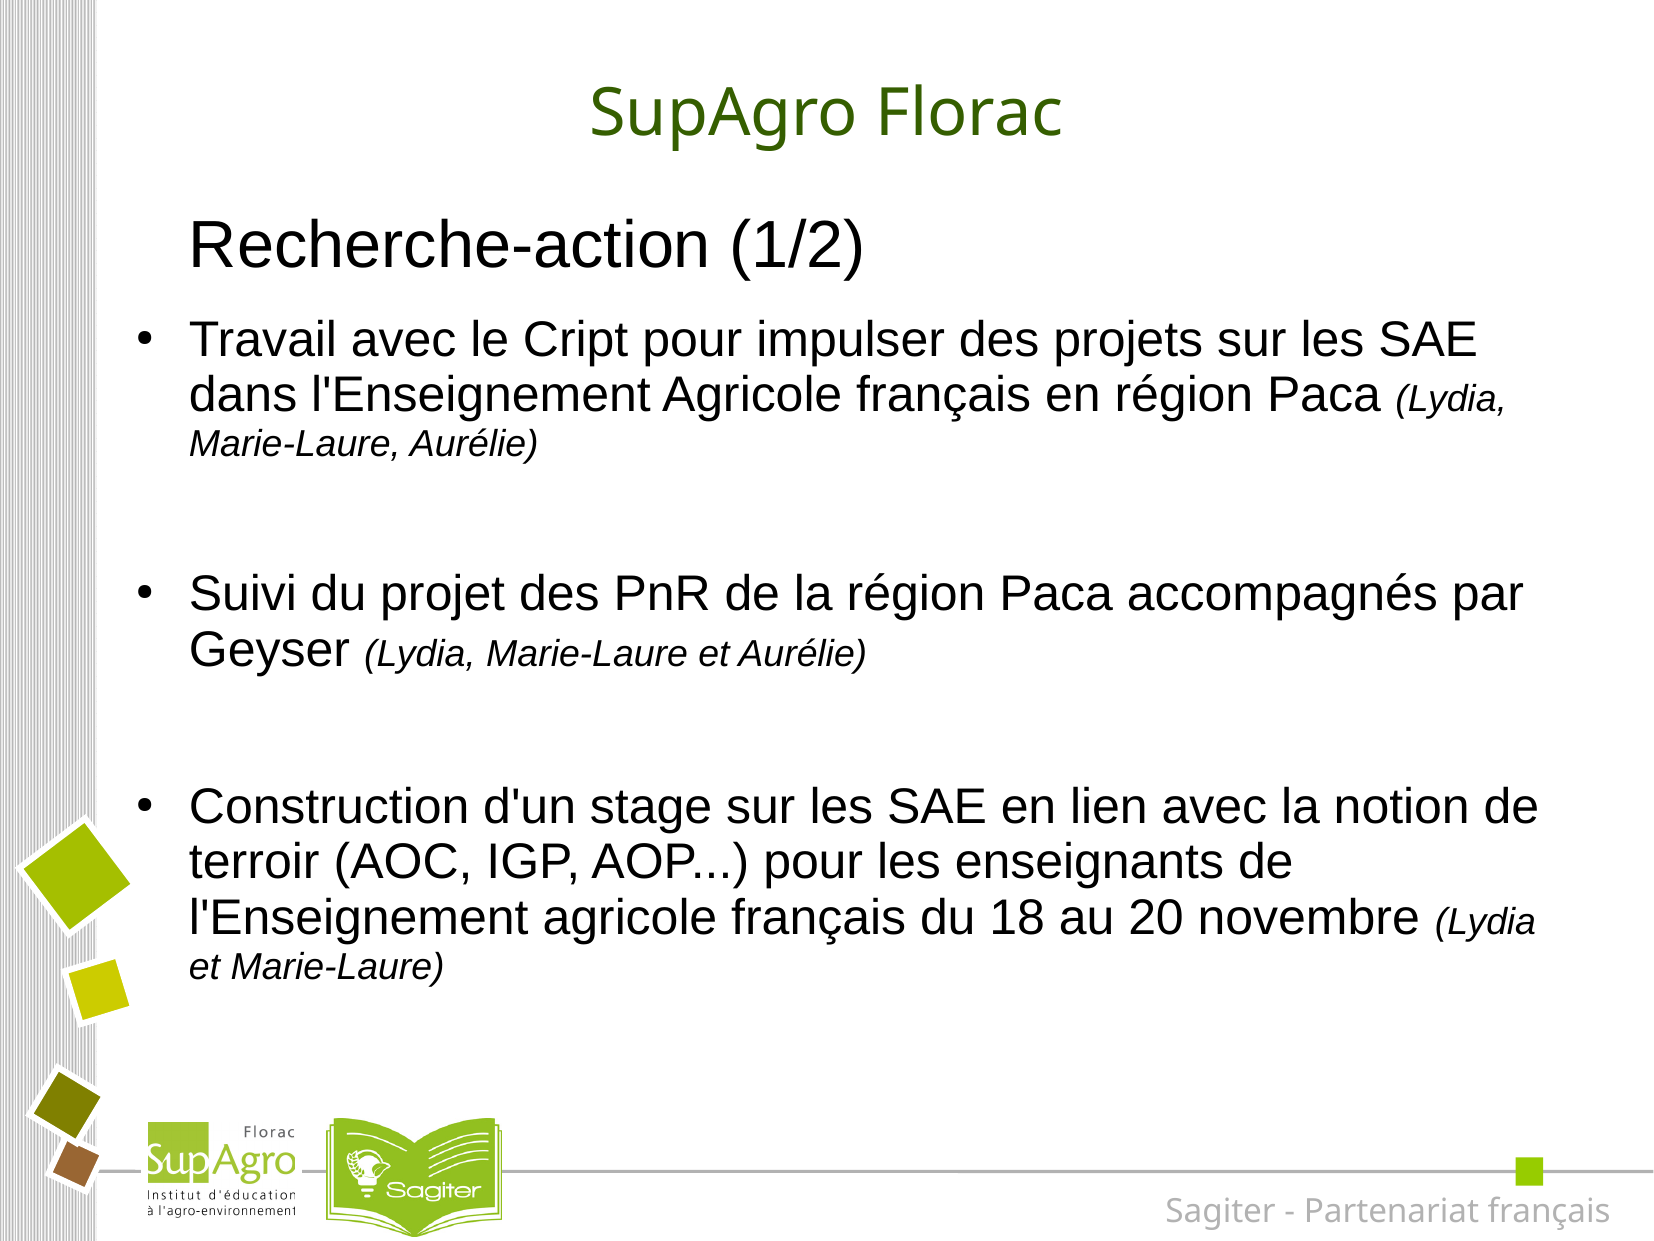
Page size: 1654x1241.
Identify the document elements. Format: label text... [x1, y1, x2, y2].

picture [326, 1118, 502, 1237]
picture [147, 1122, 296, 1218]
text_box Sagiter - Partenariat français [124, 1178, 1627, 1240]
title SupAgro Florac [97, 41, 1571, 178]
list Recherche-action (1/2) Travail avec le Cript pour impulser des projets sur les SAE dans l'Enseignement Agricole français en région Paca (Lydia, Marie-Laure, Aurélie) Suivi du projet des PnR de la région Paca accompagnés par Geyser (Lydia, Marie-Laure et Aurélie) Construction d'un stage sur les SAE en lien avec la notion de terroir (AOC, IGP, AOP...) pour les enseignants de l'Enseignement agricole français du 18 au 20 novembre (Lydia et Marie-Laure) [118, 206, 1571, 1109]
text_box [0, 0, 118, 1241]
text_box [1515, 1157, 1544, 1186]
